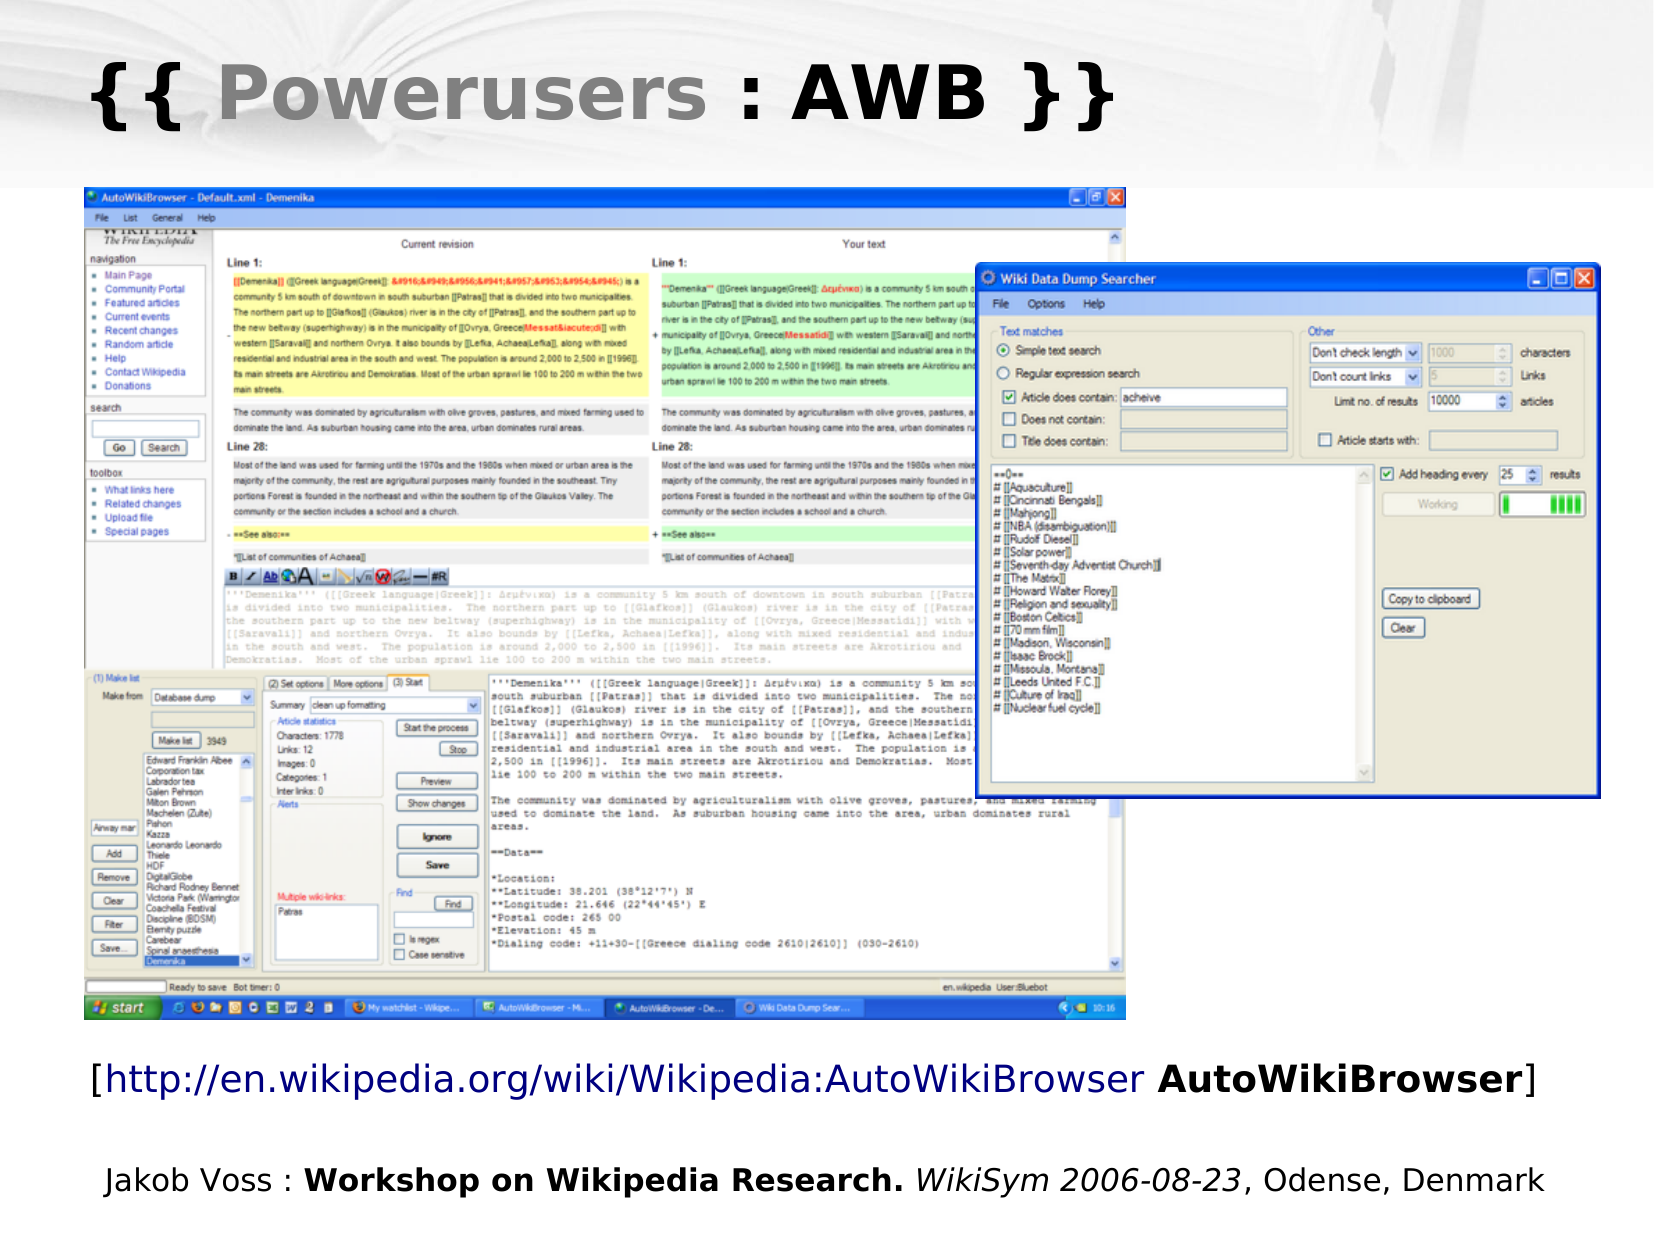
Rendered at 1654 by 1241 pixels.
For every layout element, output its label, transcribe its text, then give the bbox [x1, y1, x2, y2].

title {{ Powerusers : AWB }} [82, 37, 1571, 151]
text_box [http://en.wikipedia.org/wiki/Wikipedia:AutoWikiBrowser AutoWikiBrowser] [75, 1050, 1553, 1109]
picture [0, 0, 1654, 1020]
